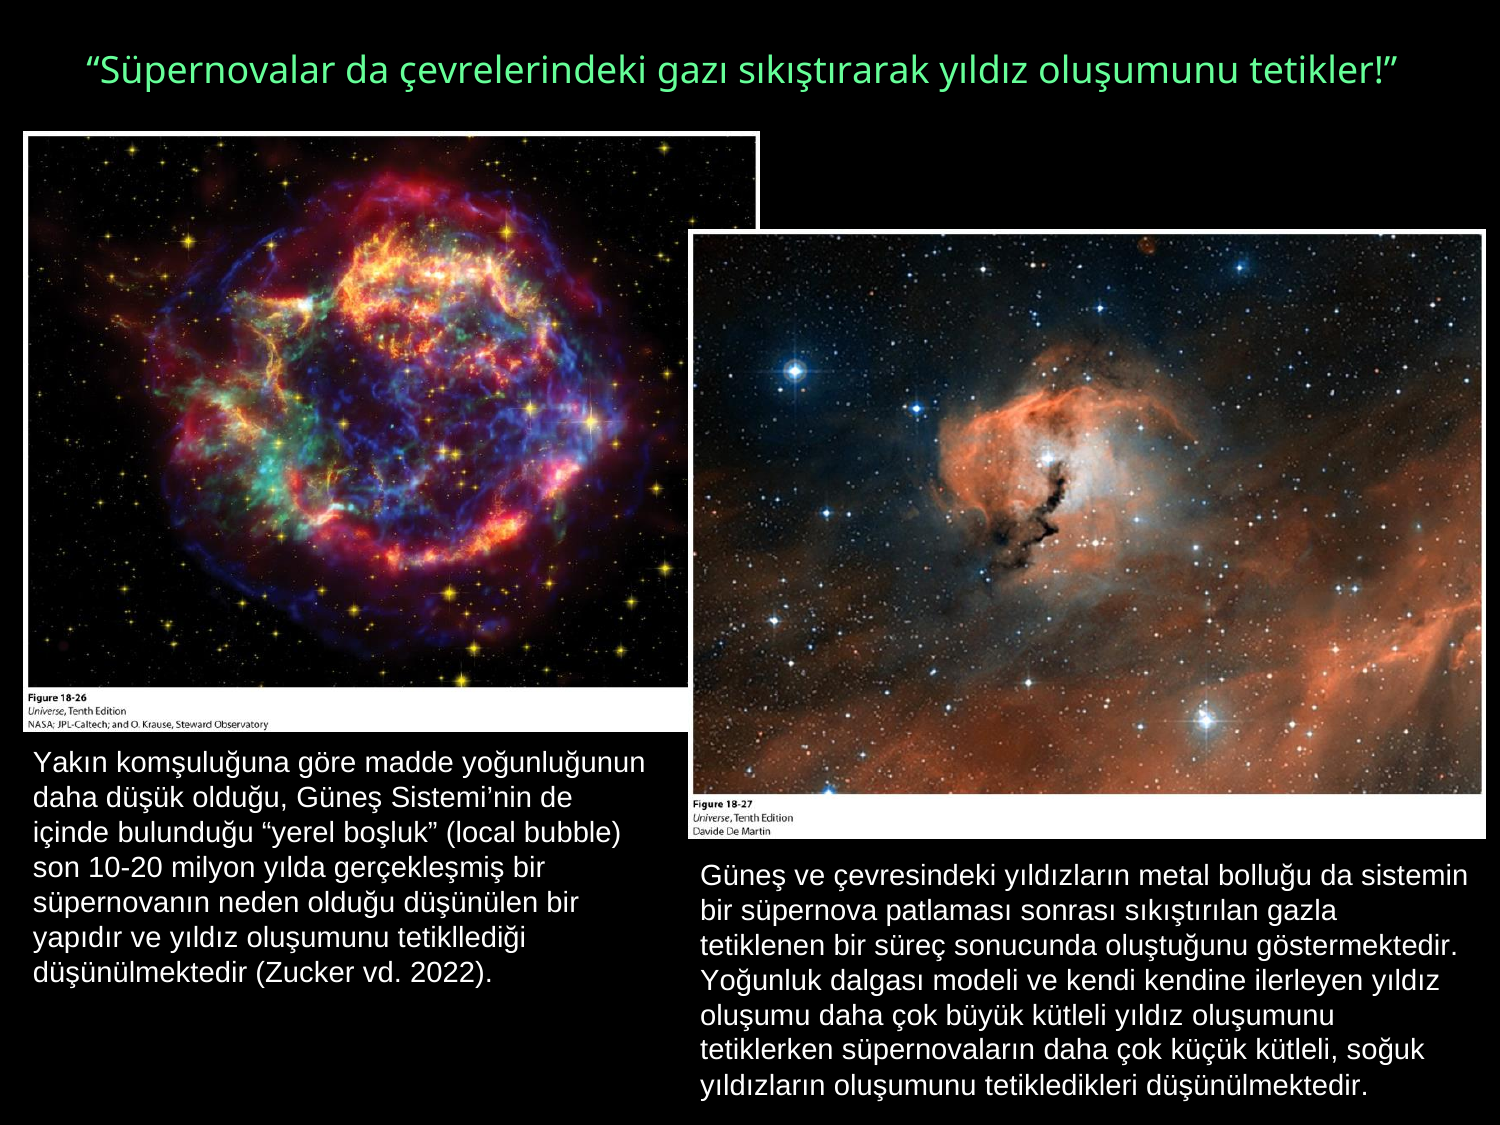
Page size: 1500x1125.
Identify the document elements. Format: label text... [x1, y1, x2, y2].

text_box Yakın komşuluğuna göre madde yoğunluğunun daha düşük olduğu, Güneş Sistemi’nin de içinde bulunduğu “yerel boşluk” (local bubble) son 10-20 milyon yılda gerçekleşmiş bir süpernovanın neden olduğu düşünülen bir yapıdır ve yıldız oluşumunu tetikllediği düşünülmektedir (Zucker vd. 2022). [18, 736, 664, 997]
title “Süpernovalar da çevrelerindeki gazı sıkıştırarak yıldız oluşumunu tetikler!” [0, 39, 1486, 124]
picture [23, 131, 1486, 839]
text_box Güneş ve çevresindeki yıldızların metal bolluğu da sistemin bir süpernova patlaması sonrası sıkıştırılan gazla tetiklenen bir süreç sonucunda oluştuğunu göstermektedir. Yoğunluk dalgası modeli ve kendi kendine ilerleyen yıldız oluşumu daha çok büyük kütleli yıldız oluşumunu tetiklerken süpernovaların daha çok küçük kütleli, soğuk yıldızların oluşumunu tetikledikleri düşünülmektedir. [685, 848, 1486, 1109]
